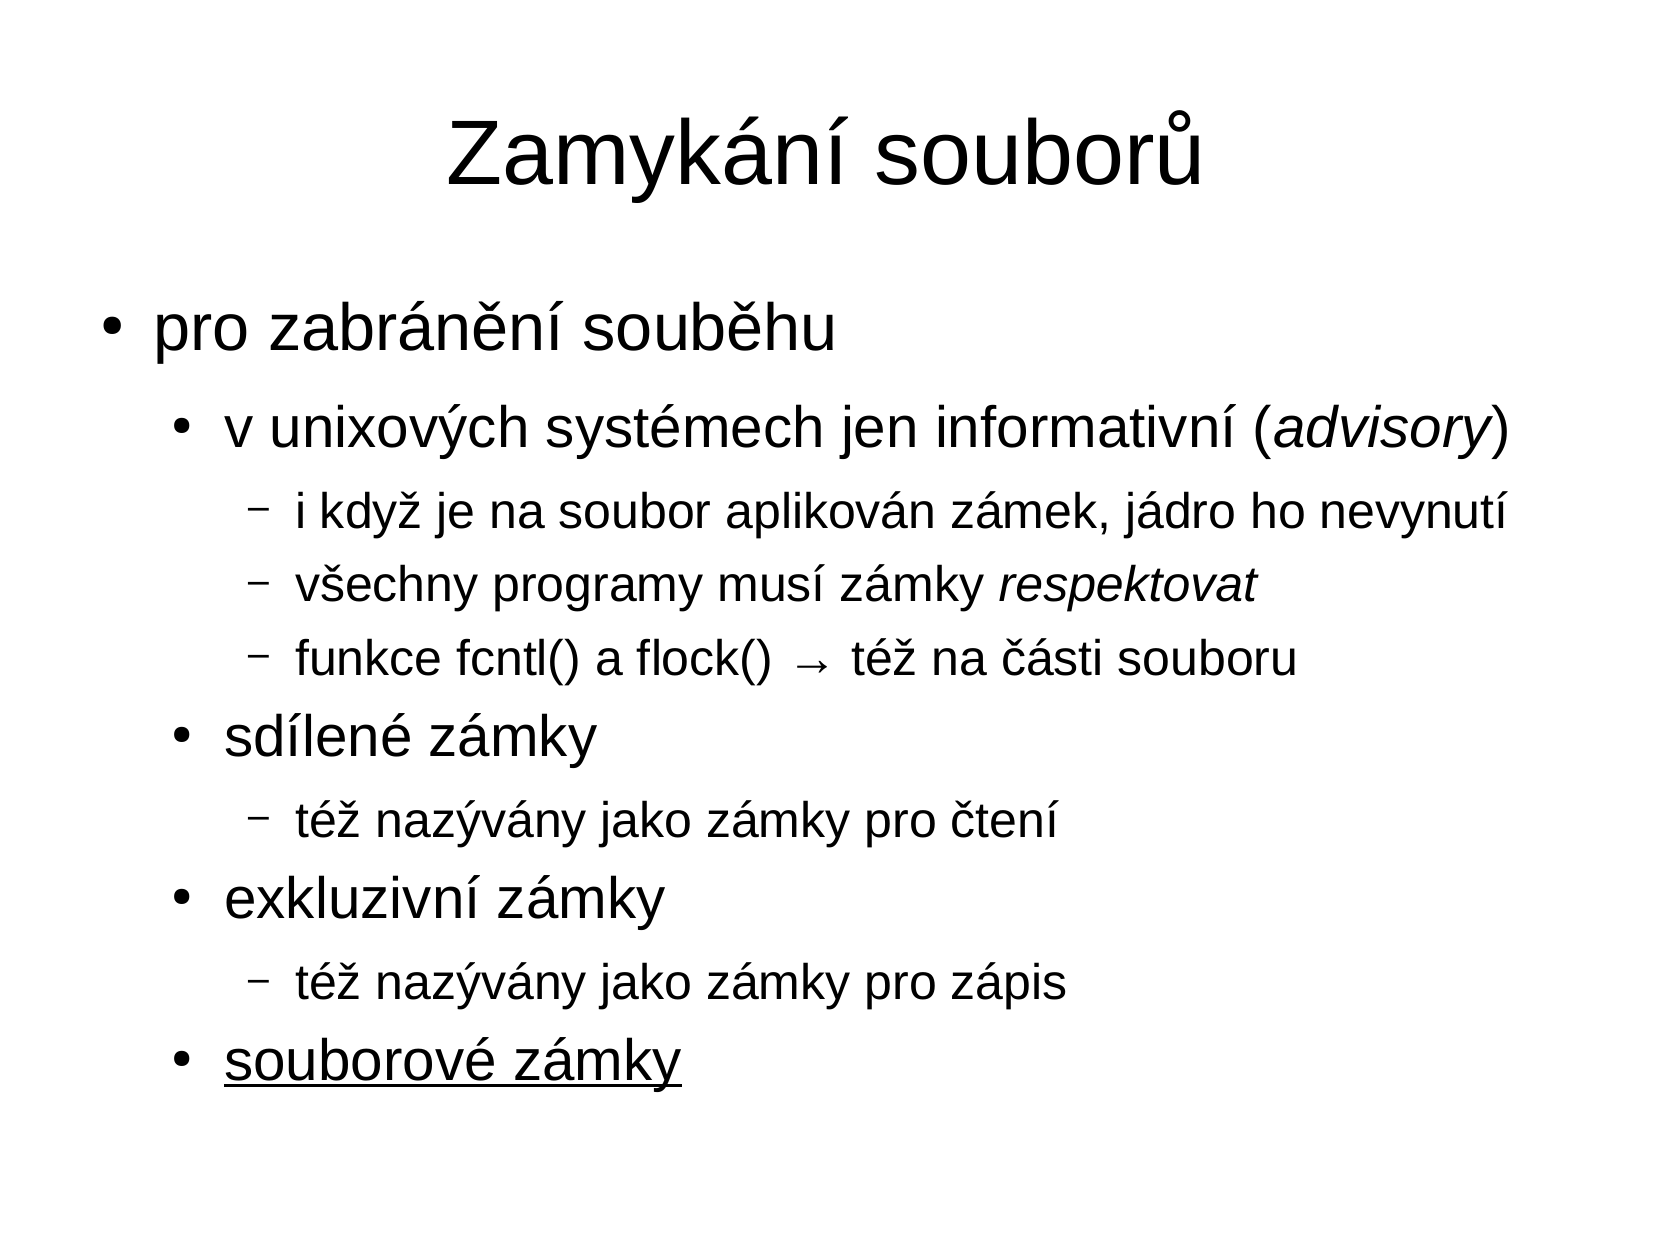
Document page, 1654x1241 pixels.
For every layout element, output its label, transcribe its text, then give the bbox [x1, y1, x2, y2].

title Zamykání souborů [82, 56, 1571, 250]
list pro zabránění souběhu v unixových systémech jen informativní (advisory) i když je na soubor aplikován zámek, jádro ho nevynutí všechny programy musí zámky respektovat funkce fcntl() a flock() → též na části souboru sdílené zámky též nazývány jako zámky pro čtení exkluzivní zámky též nazývány jako zámky pro zápis souborové zámky [82, 290, 1571, 1094]
